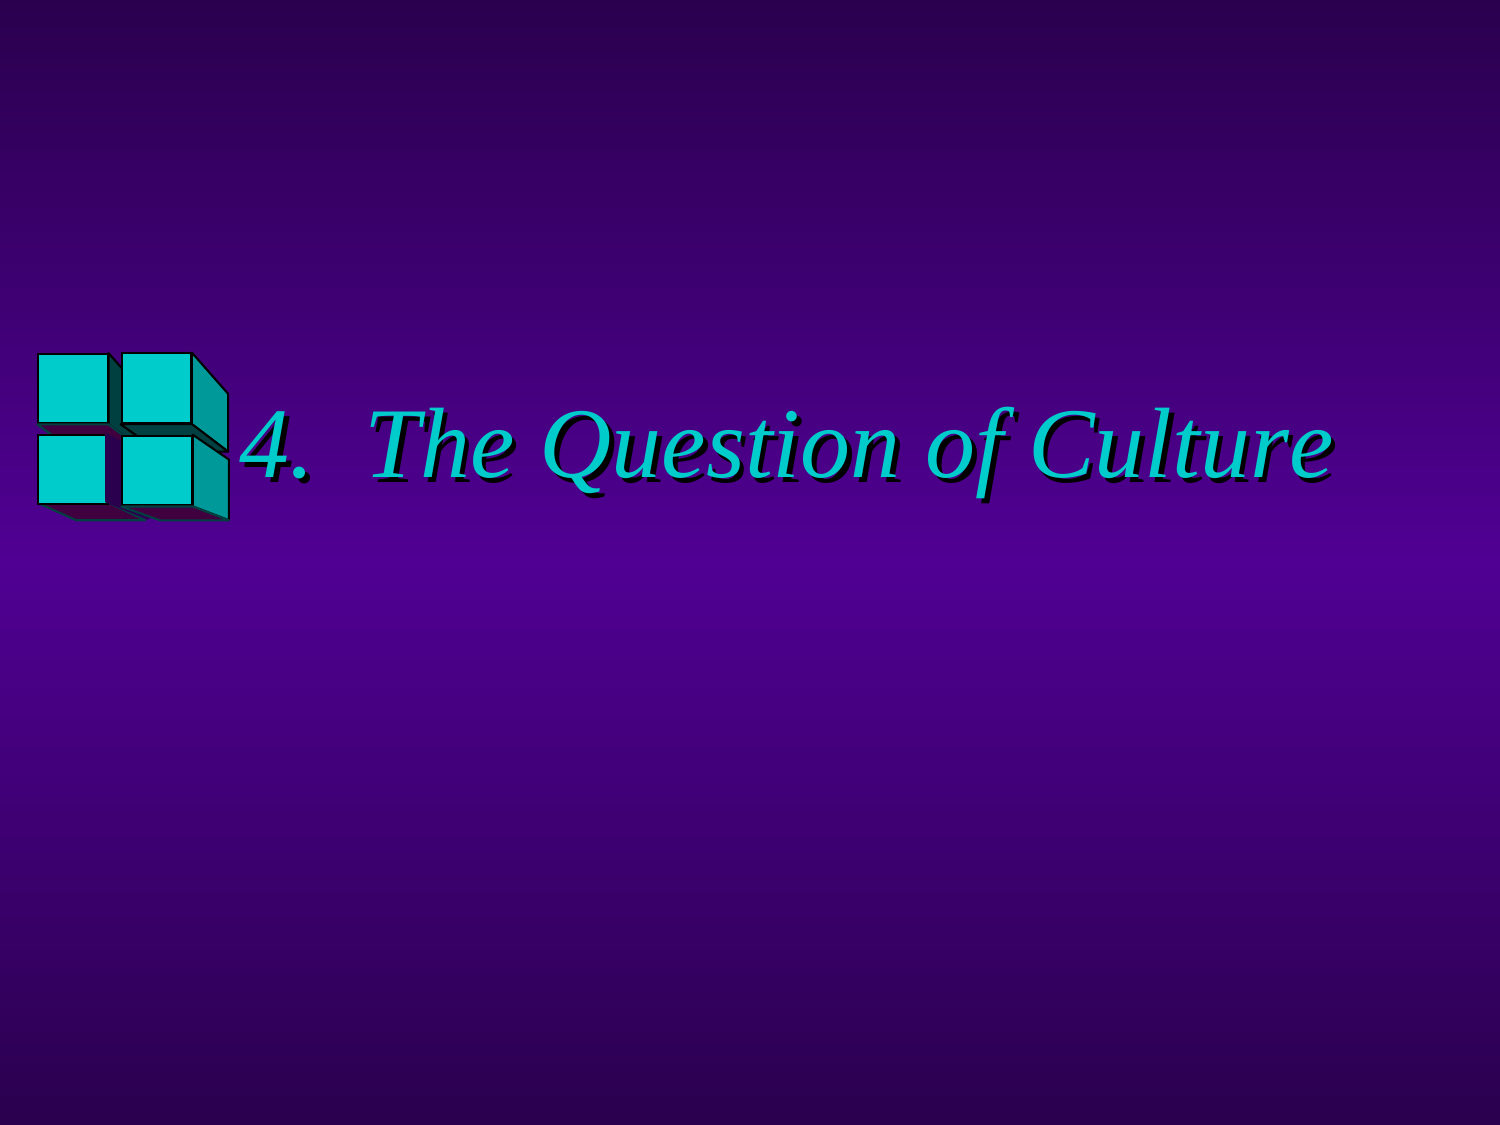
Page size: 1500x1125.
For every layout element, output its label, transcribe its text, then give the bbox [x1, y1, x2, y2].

title 4. The Question of Culture [224, 349, 1500, 538]
